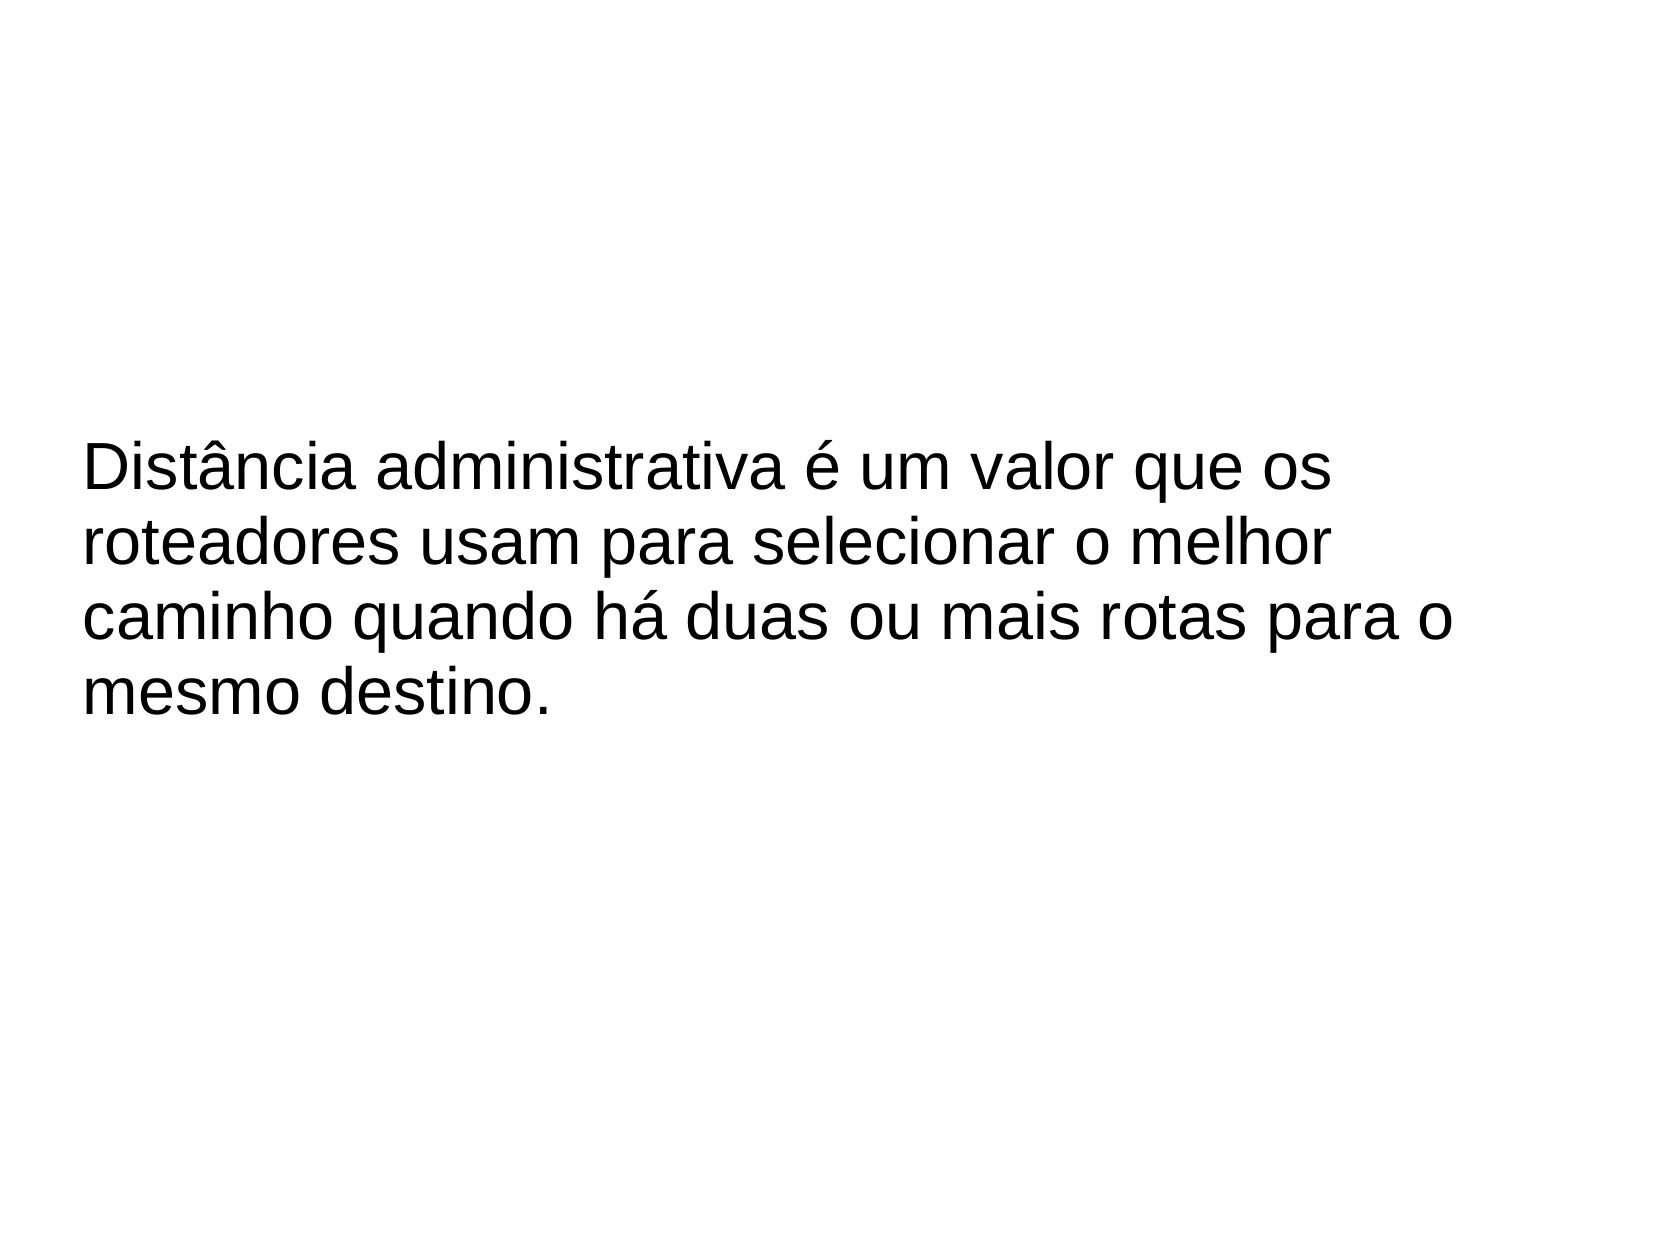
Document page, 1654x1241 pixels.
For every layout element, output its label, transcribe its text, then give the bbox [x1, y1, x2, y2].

subtitle Distância administrativa é um valor que os roteadores usam para selecionar o melhor caminho quando há duas ou mais rotas para o mesmo destino. [82, 56, 1571, 1102]
